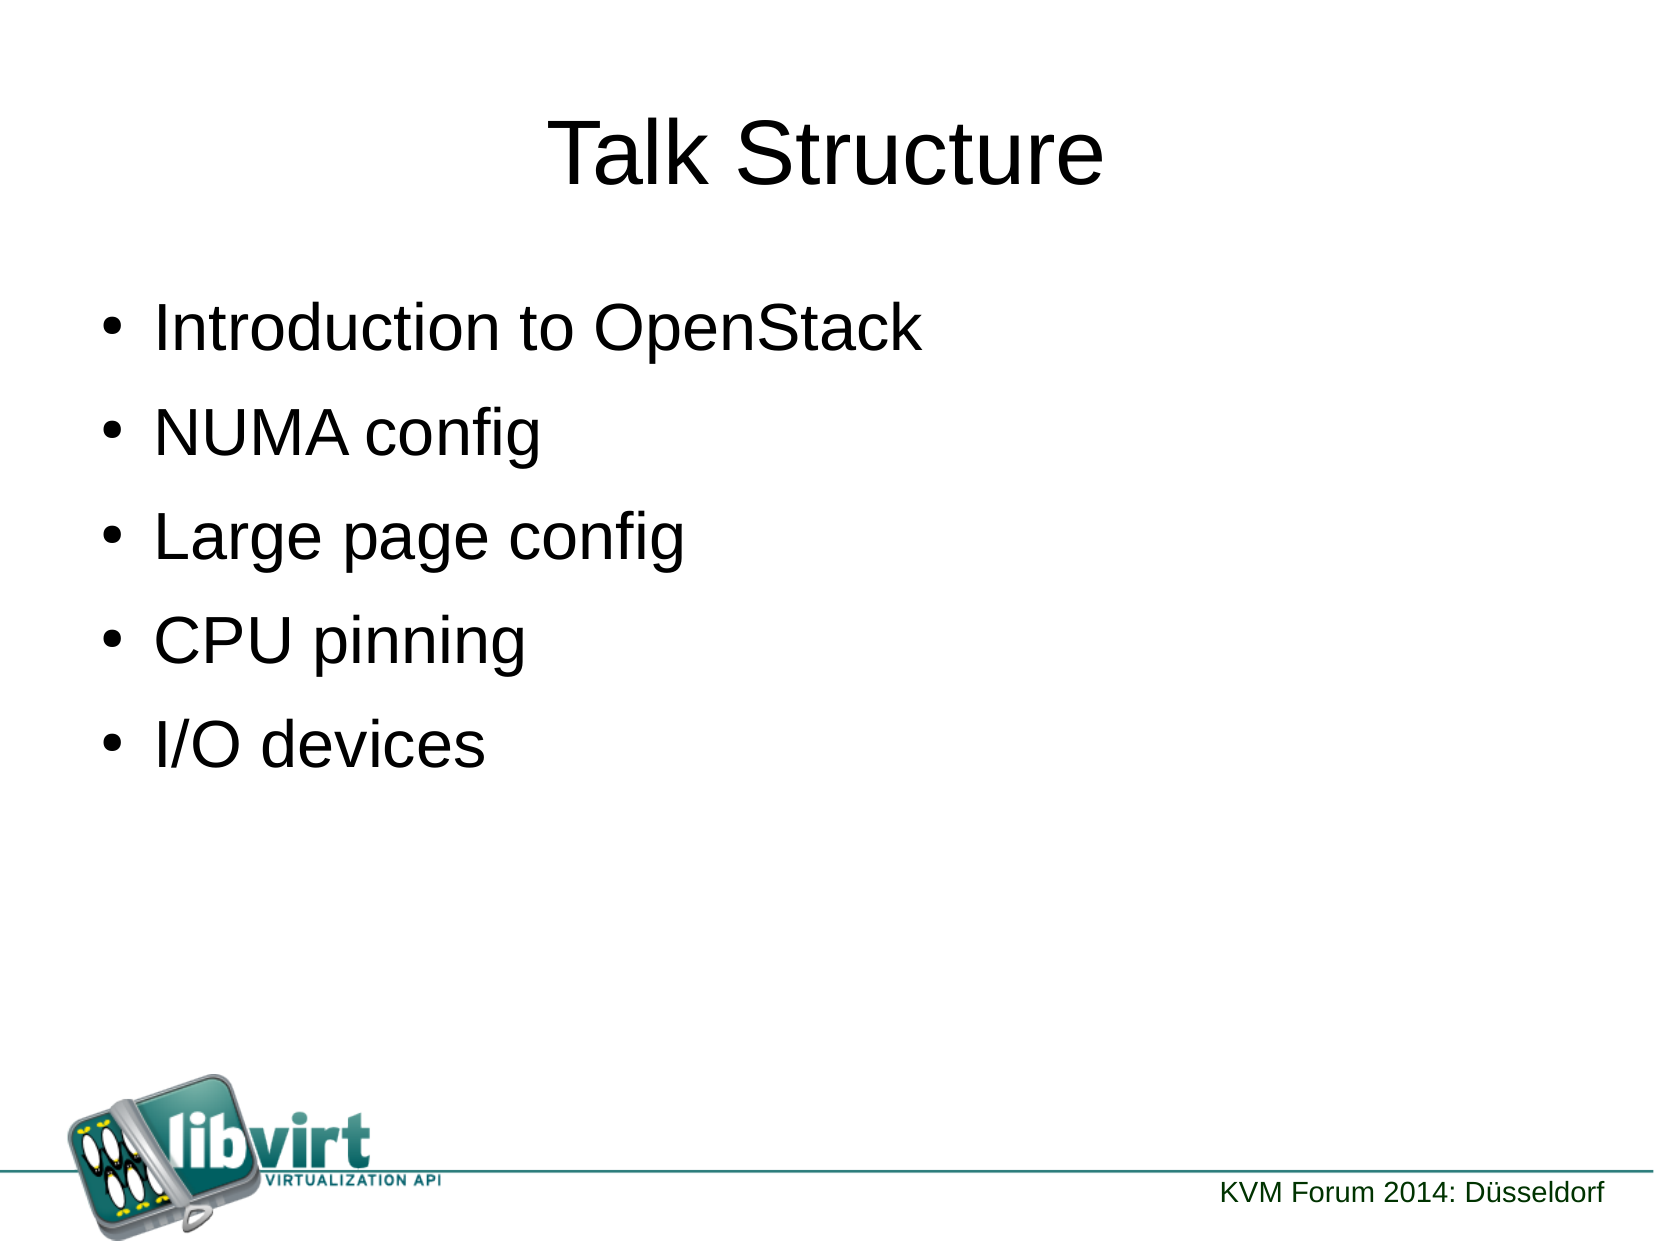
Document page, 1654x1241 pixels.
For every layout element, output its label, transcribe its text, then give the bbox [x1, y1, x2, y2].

list Introduction to OpenStack NUMA config Large page config CPU pinning I/O devices [82, 290, 1571, 1010]
title Talk Structure [82, 49, 1571, 257]
picture [0, 1074, 1654, 1241]
